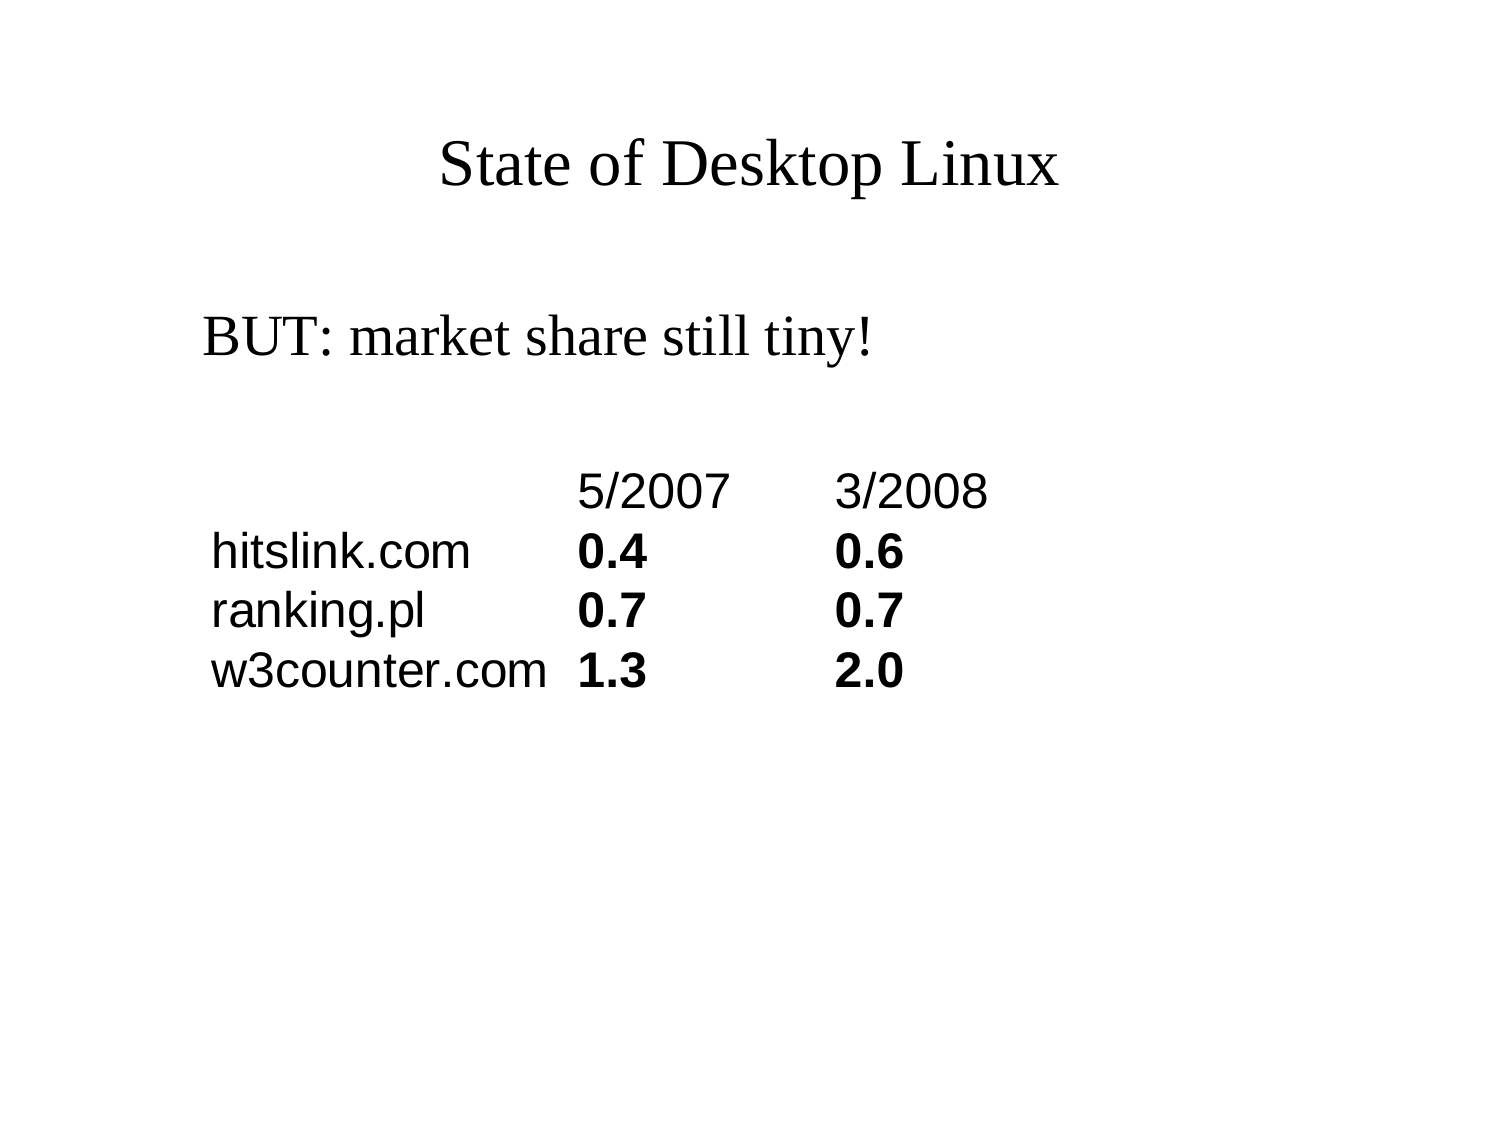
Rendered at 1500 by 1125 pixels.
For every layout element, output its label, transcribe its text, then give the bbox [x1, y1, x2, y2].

text_box BUT: market share still tiny! [187, 299, 1276, 826]
chart [209, 462, 1379, 763]
title State of Desktop Linux [112, 99, 1388, 226]
